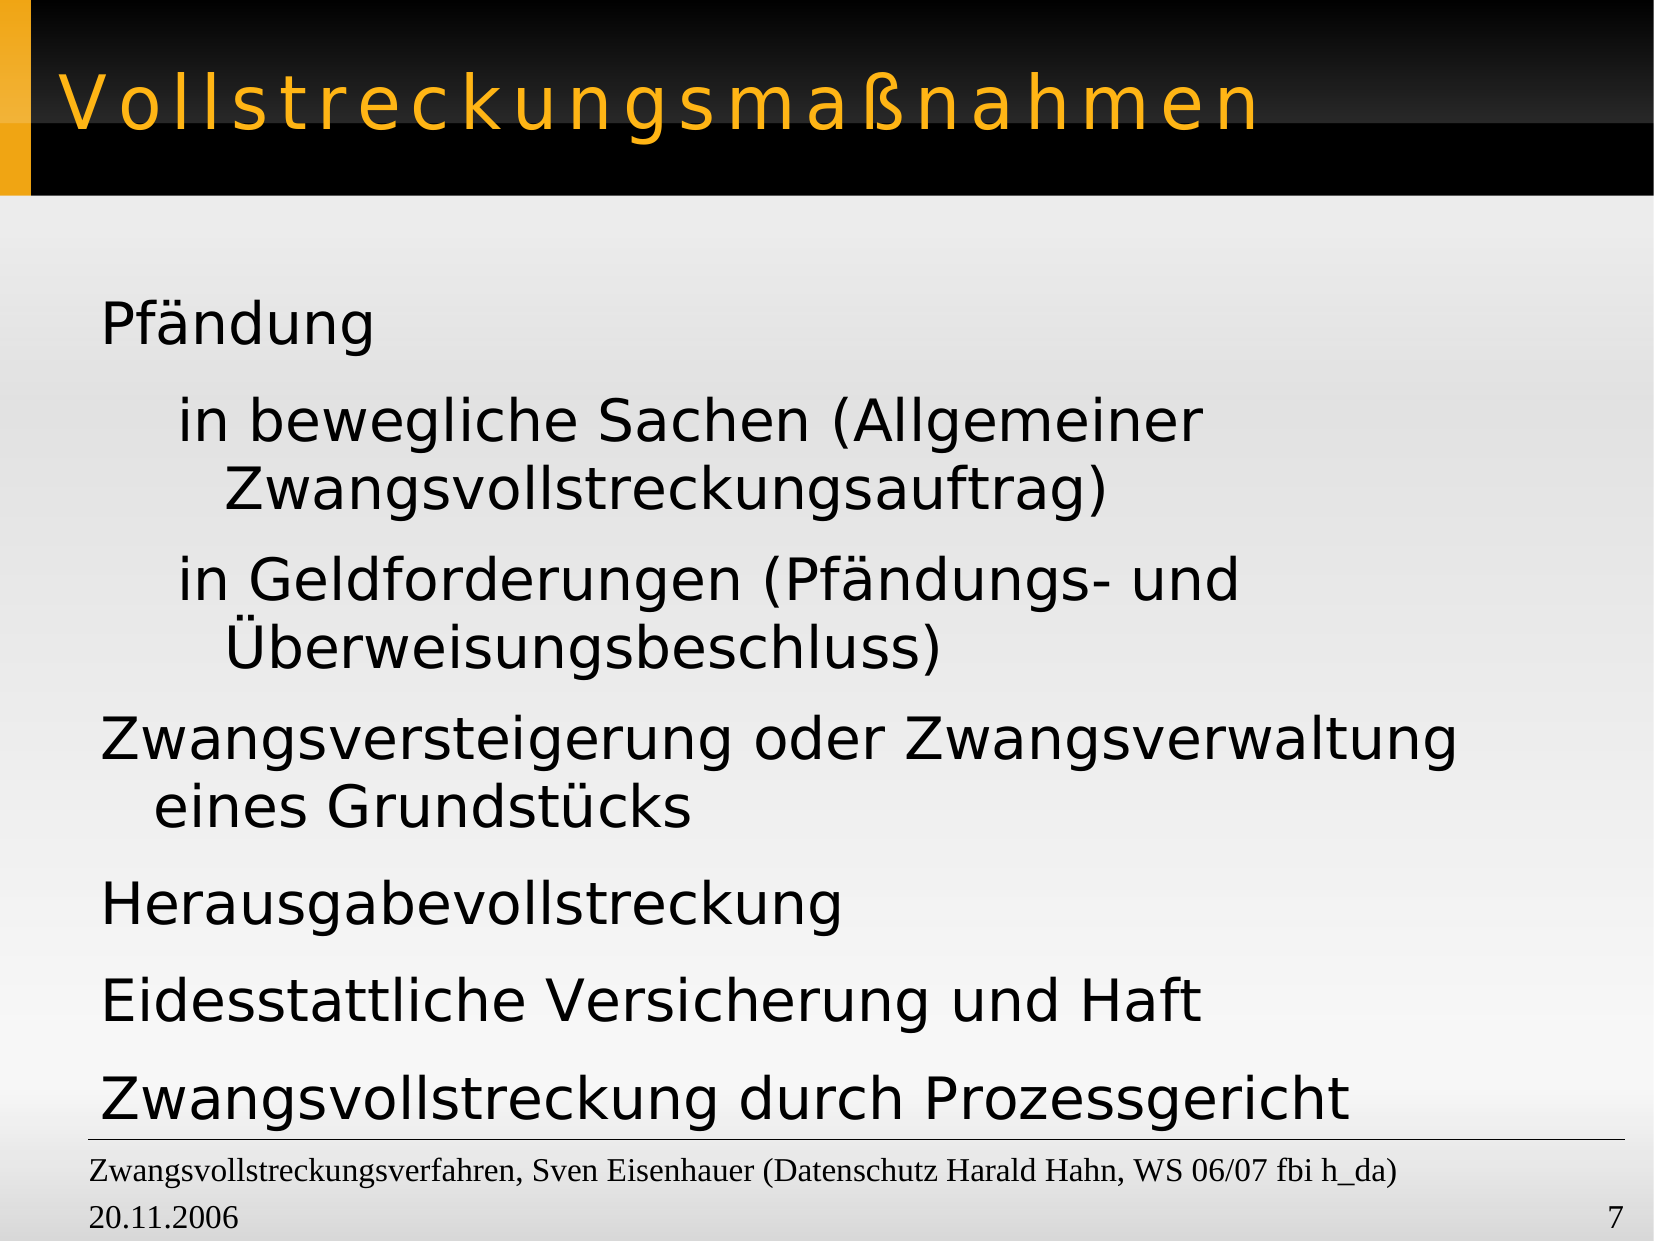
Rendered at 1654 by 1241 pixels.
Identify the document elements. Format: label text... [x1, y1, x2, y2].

title Vollstreckungsmaßnahmen [59, 36, 1536, 171]
list Pfändung in bewegliche Sachen (Allgemeiner Zwangsvollstreckungsauftrag) in Geldforderungen (Pfändungs- und Überweisungsbeschluss) Zwangsversteigerung oder Zwangsverwaltung eines Grundstücks Herausgabevollstreckung Eidesstattliche Versicherung und Haft Zwangsvollstreckung durch Prozessgericht [82, 290, 1571, 1133]
picture [0, 0, 1654, 1241]
